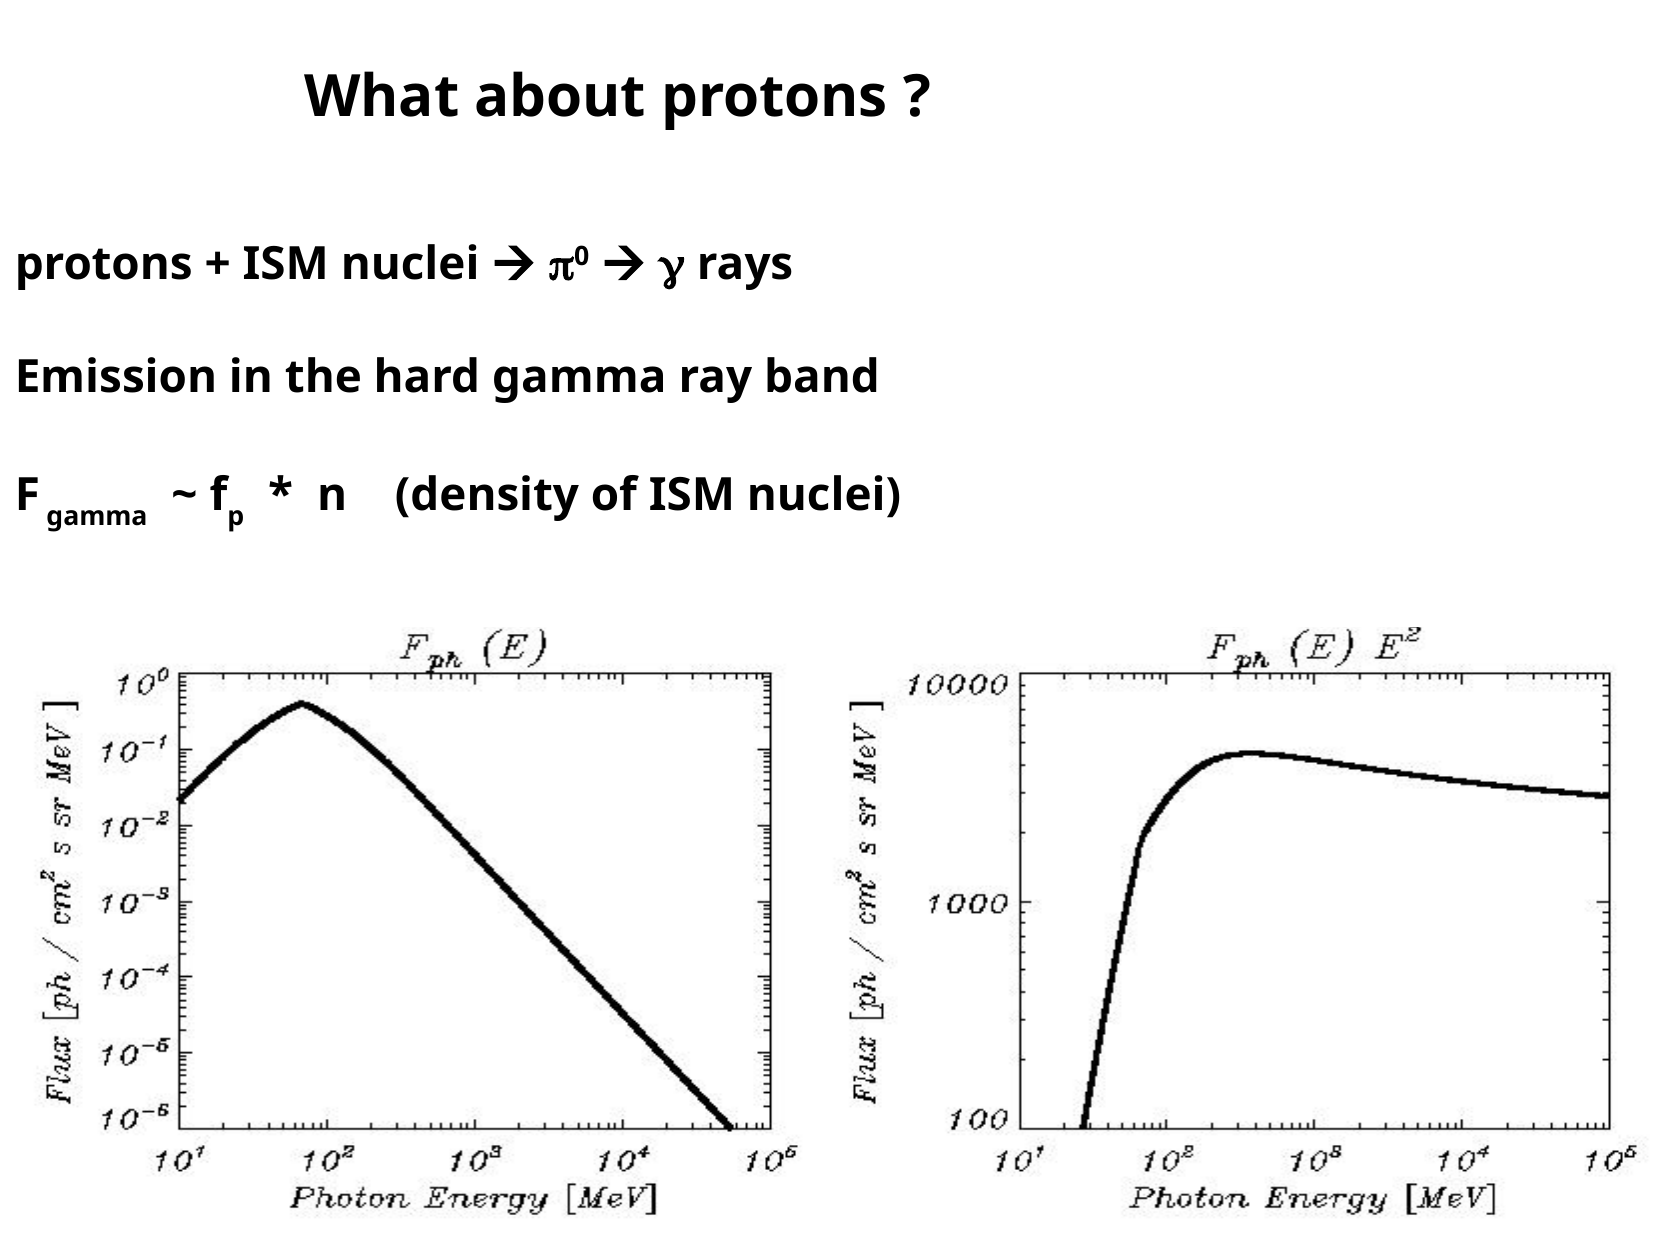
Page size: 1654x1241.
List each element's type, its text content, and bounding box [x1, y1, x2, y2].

text_box What about protons ? protons + ISM nuclei  0   rays Emission in the hard gamma ray band F gamma ~ fp * n (density of ISM nuclei) [0, 0, 1654, 619]
picture [0, 627, 1654, 1241]
